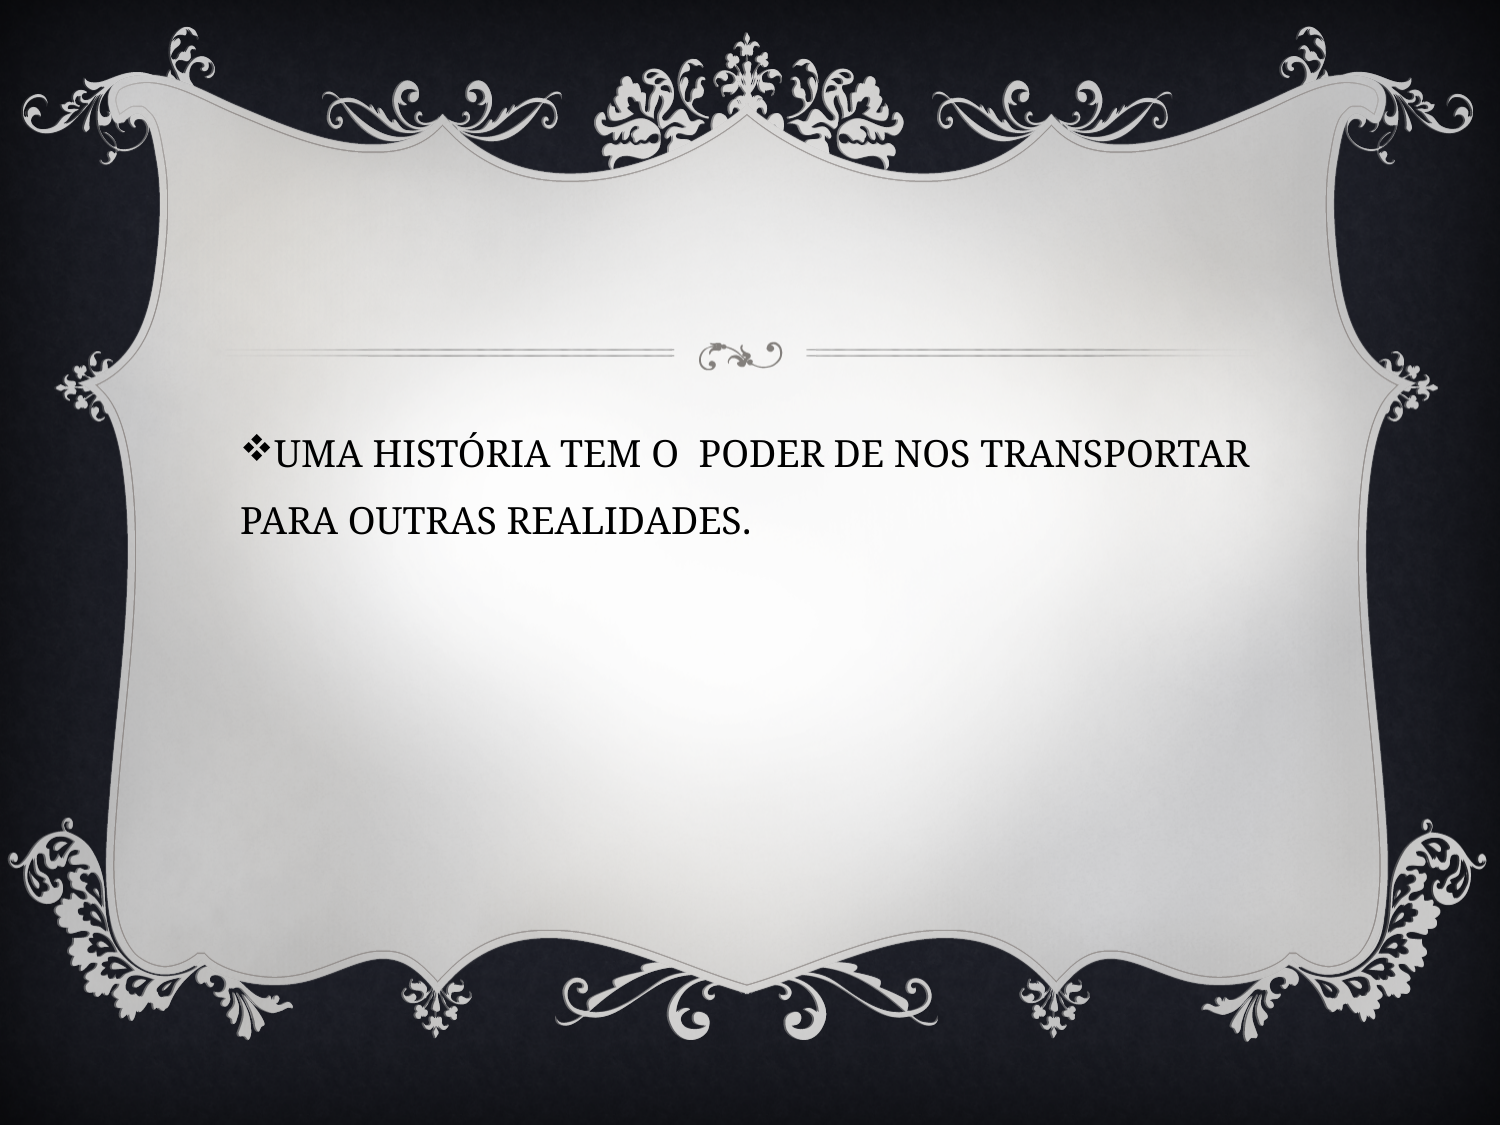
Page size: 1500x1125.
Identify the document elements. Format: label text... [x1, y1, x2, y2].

picture [0, 0, 1500, 1125]
list UMA HISTÓRIA TEM O PODER DE NOS TRANSPORTAR PARA OUTRAS REALIDADES. [225, 399, 1275, 900]
